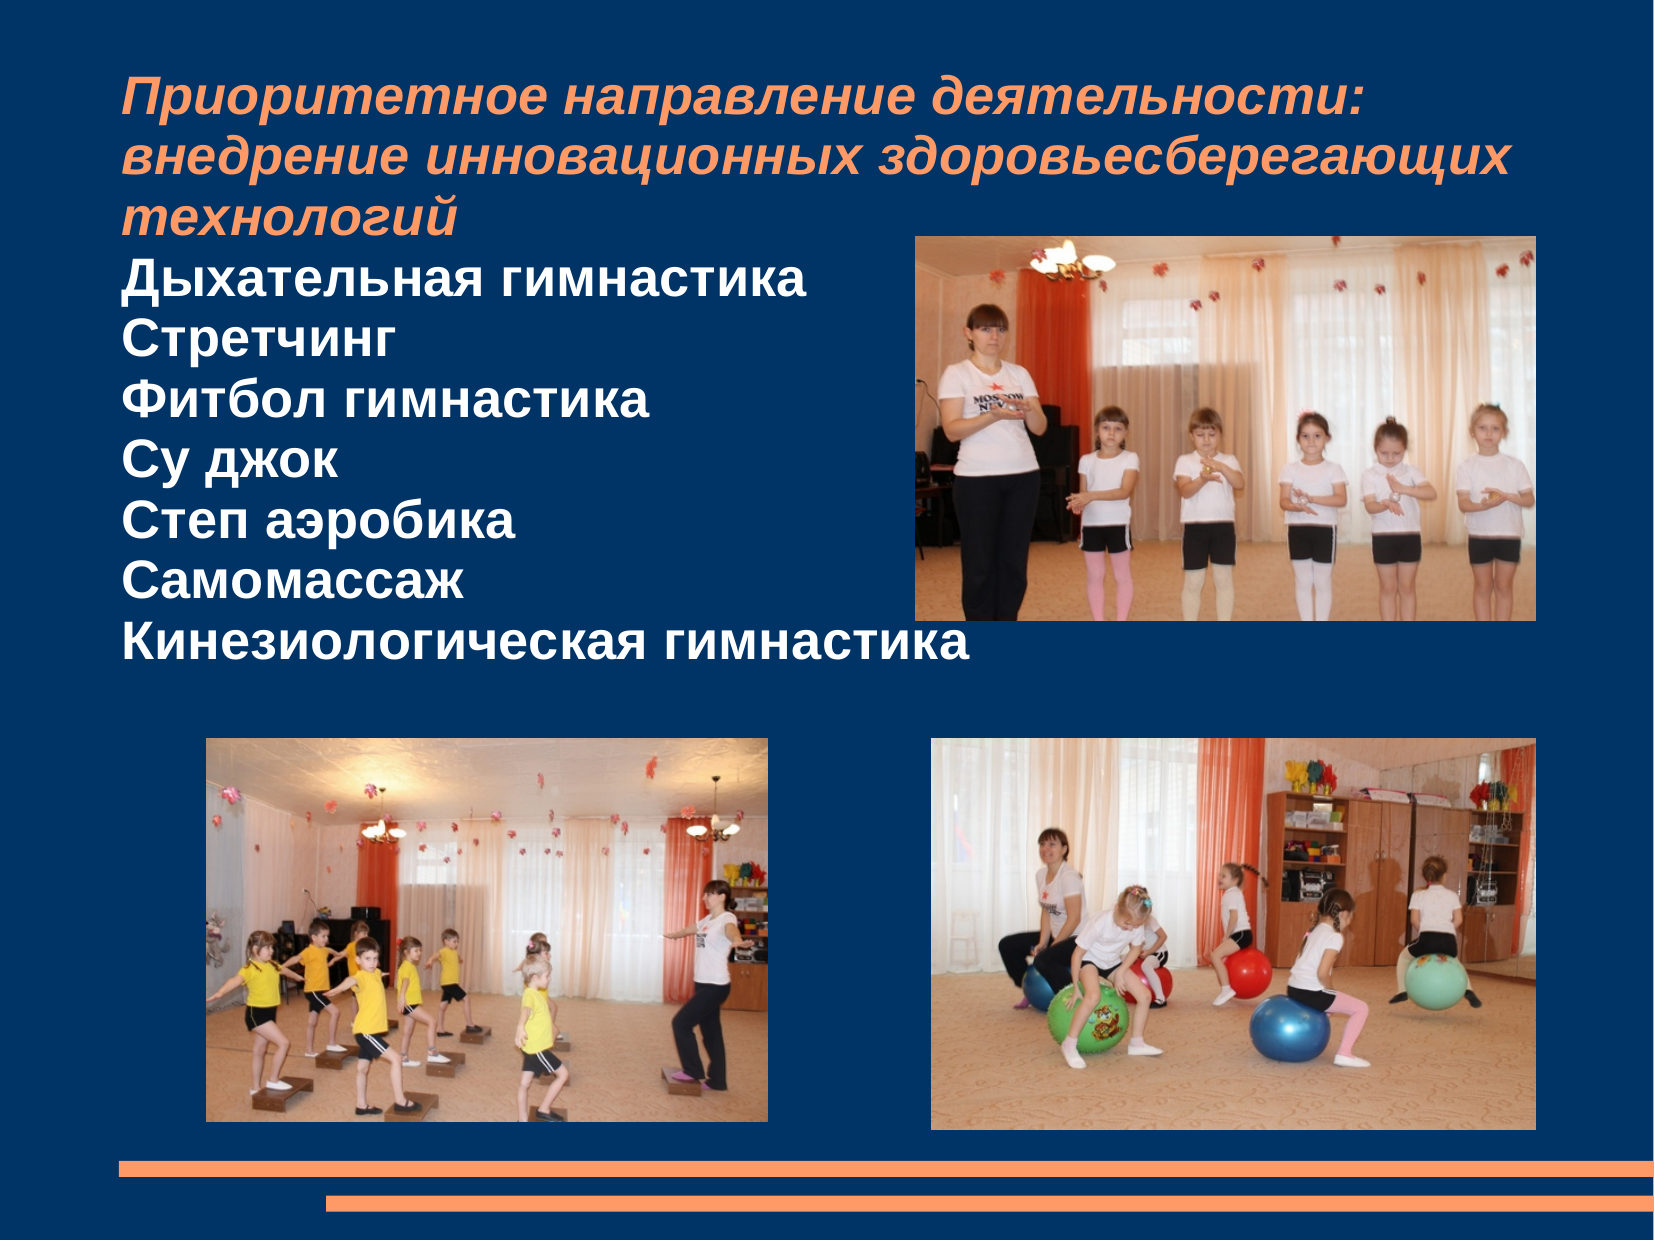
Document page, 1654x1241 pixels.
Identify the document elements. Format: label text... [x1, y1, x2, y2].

picture [915, 236, 1536, 621]
subtitle [121, 322, 1561, 1132]
title Приоритетное направление деятельности: внедрение инновационных здоровьесберегающих технологий Дыхательная гимнастика Стретчинг Фитбол гимнастика Су джок Степ аэробика Самомассаж Кинезиологическая гимнастика [121, 57, 1534, 322]
picture [931, 738, 1536, 1130]
picture [206, 738, 768, 1123]
